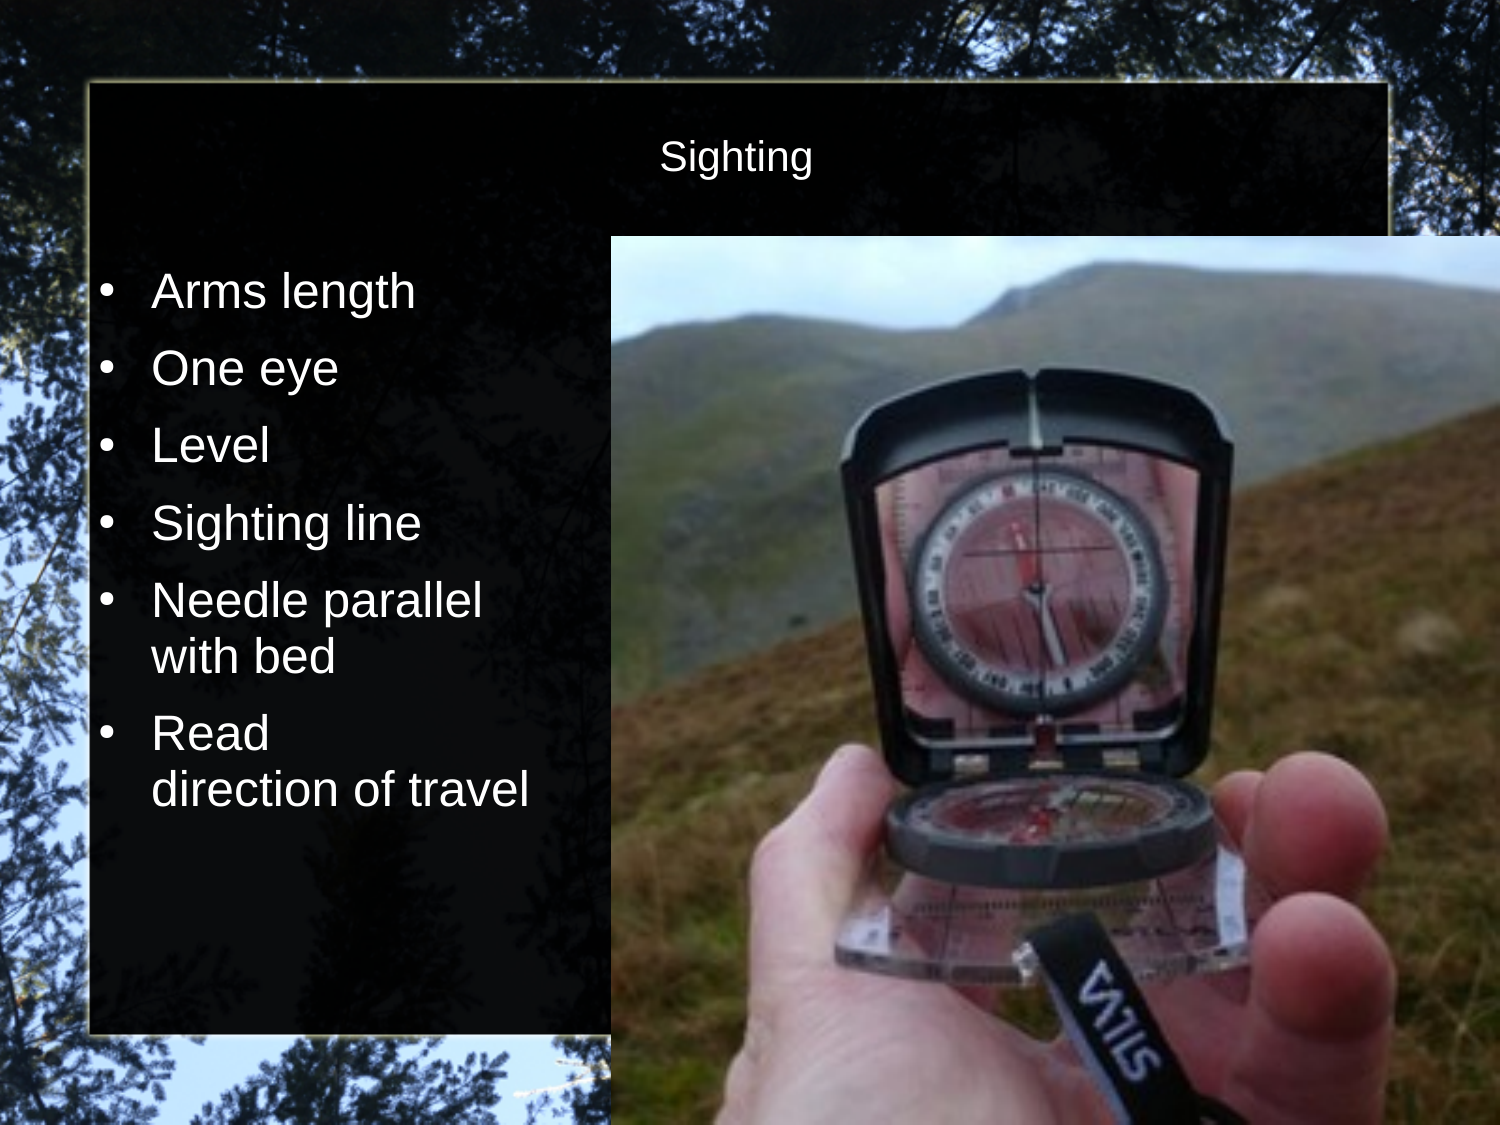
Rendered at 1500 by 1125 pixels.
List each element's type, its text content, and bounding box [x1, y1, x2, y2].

title Sighting [80, 80, 1393, 233]
list Arms length One eye Level Sighting line Needle parallel with bed Read direction of travel [80, 263, 611, 916]
picture [0, 0, 1500, 1125]
